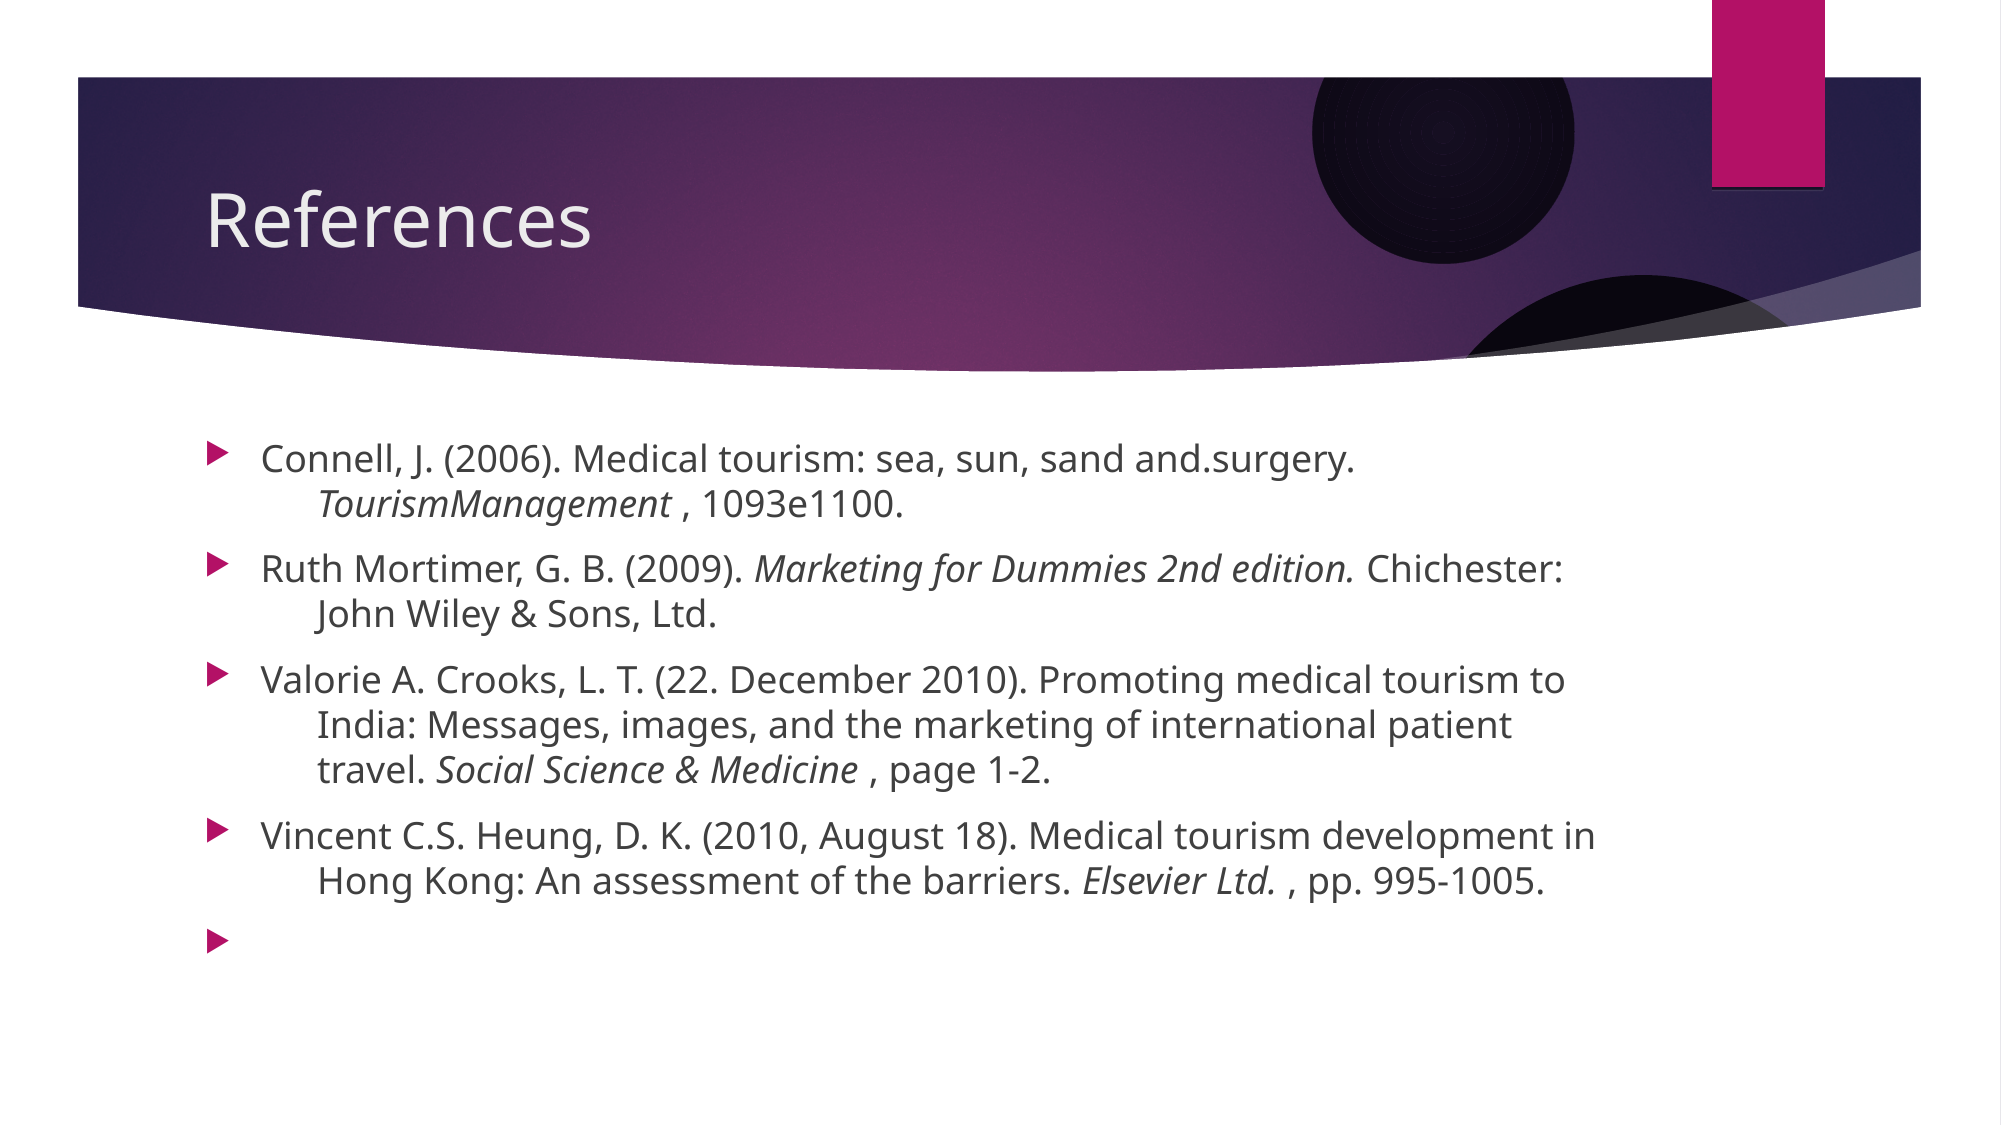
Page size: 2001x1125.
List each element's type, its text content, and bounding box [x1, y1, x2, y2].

title References [189, 159, 1627, 276]
list Connell, J. (2006). Medical tourism: sea, sun, sand and.surgery. TourismManagement , 1093e1100. Ruth Mortimer, G. B. (2009). Marketing for Dummies 2nd edition. Chichester: John Wiley & Sons, Ltd. Valorie A. Crooks, L. T. (22. December 2010). Promoting medical tourism to India: Messages, images, and the marketing of international patient travel. Social Science & Medicine , page 1-2. Vincent C.S. Heung, D. K. (2010, August 18). Medical tourism development in Hong Kong: An assessment of the barriers. Elsevier Ltd. , pp. 995-1005. [189, 427, 1638, 988]
